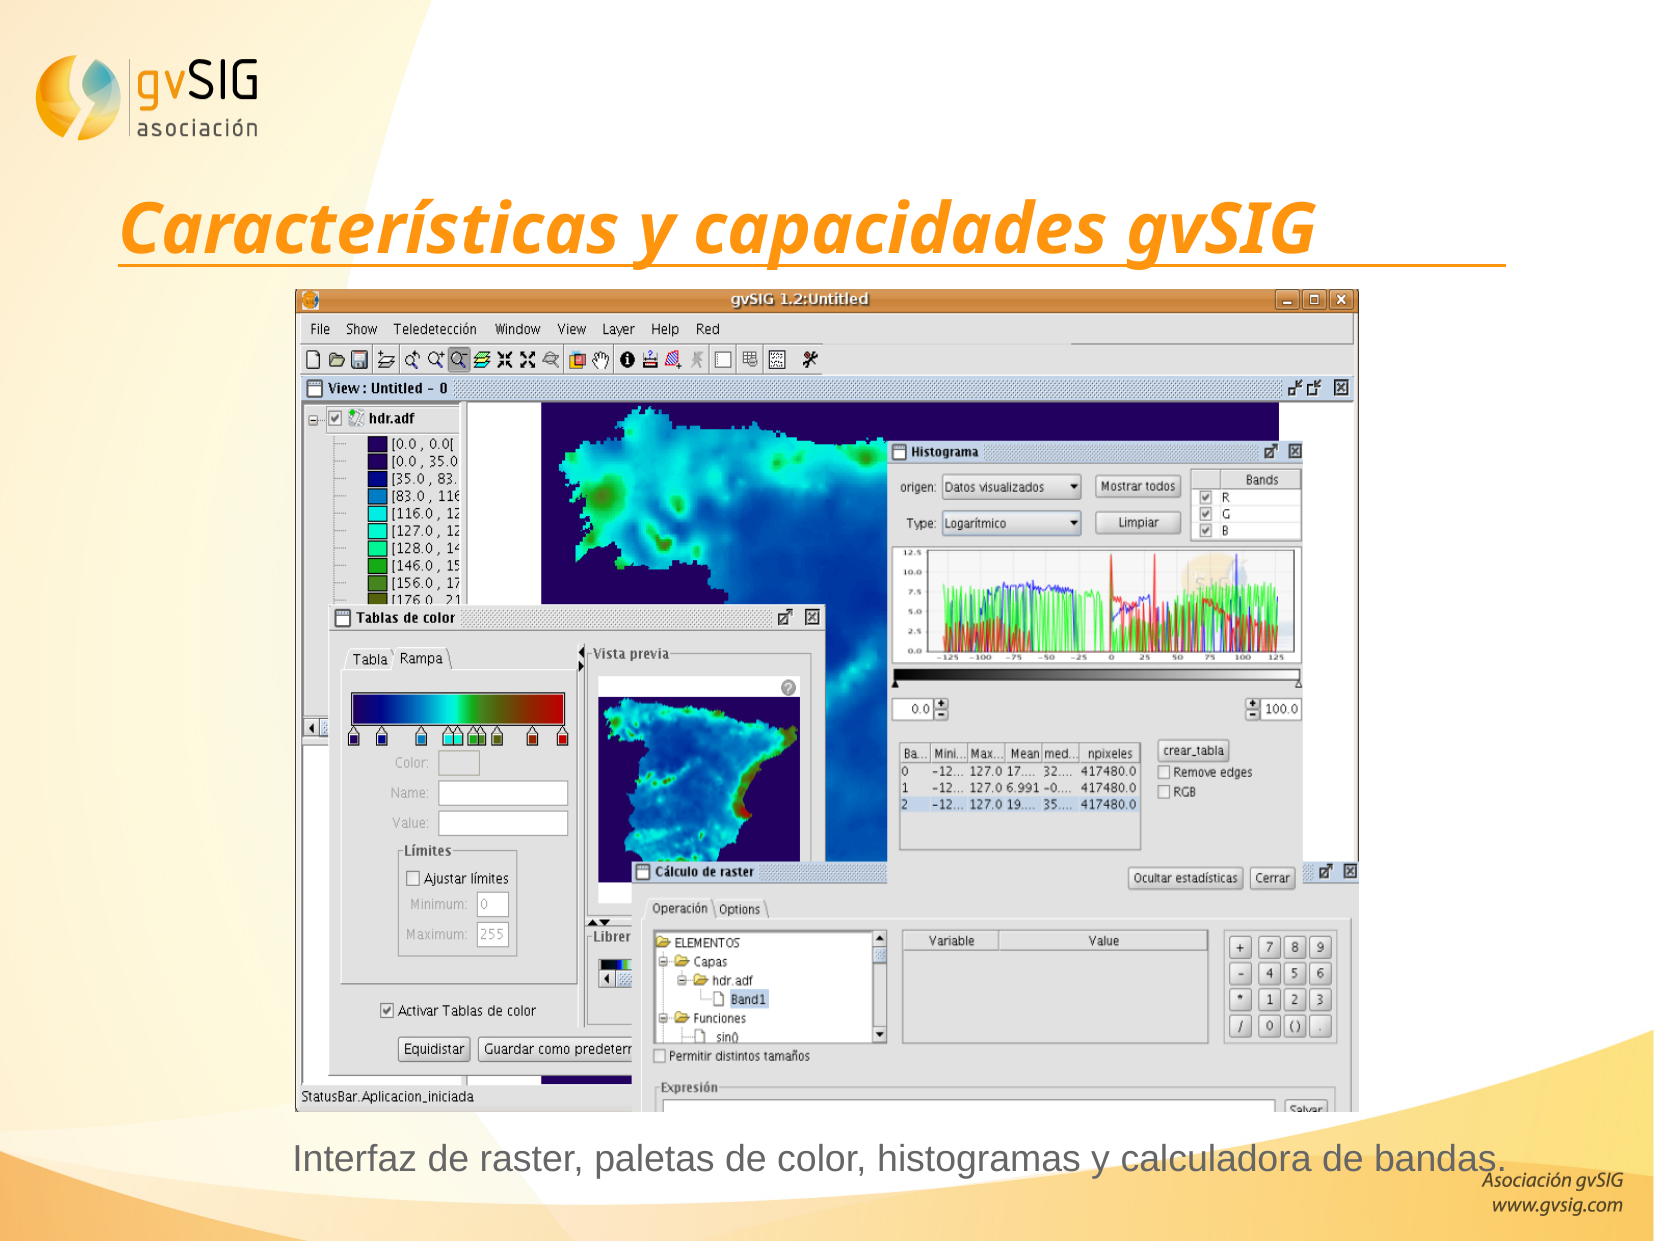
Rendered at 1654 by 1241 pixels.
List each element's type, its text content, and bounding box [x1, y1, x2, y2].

text_box Interfaz de raster, paletas de color, histogramas y calculadora de bandas. [277, 1130, 1548, 1188]
title Características y capacidades gvSIG [118, 177, 1654, 276]
picture [0, 0, 1654, 1241]
